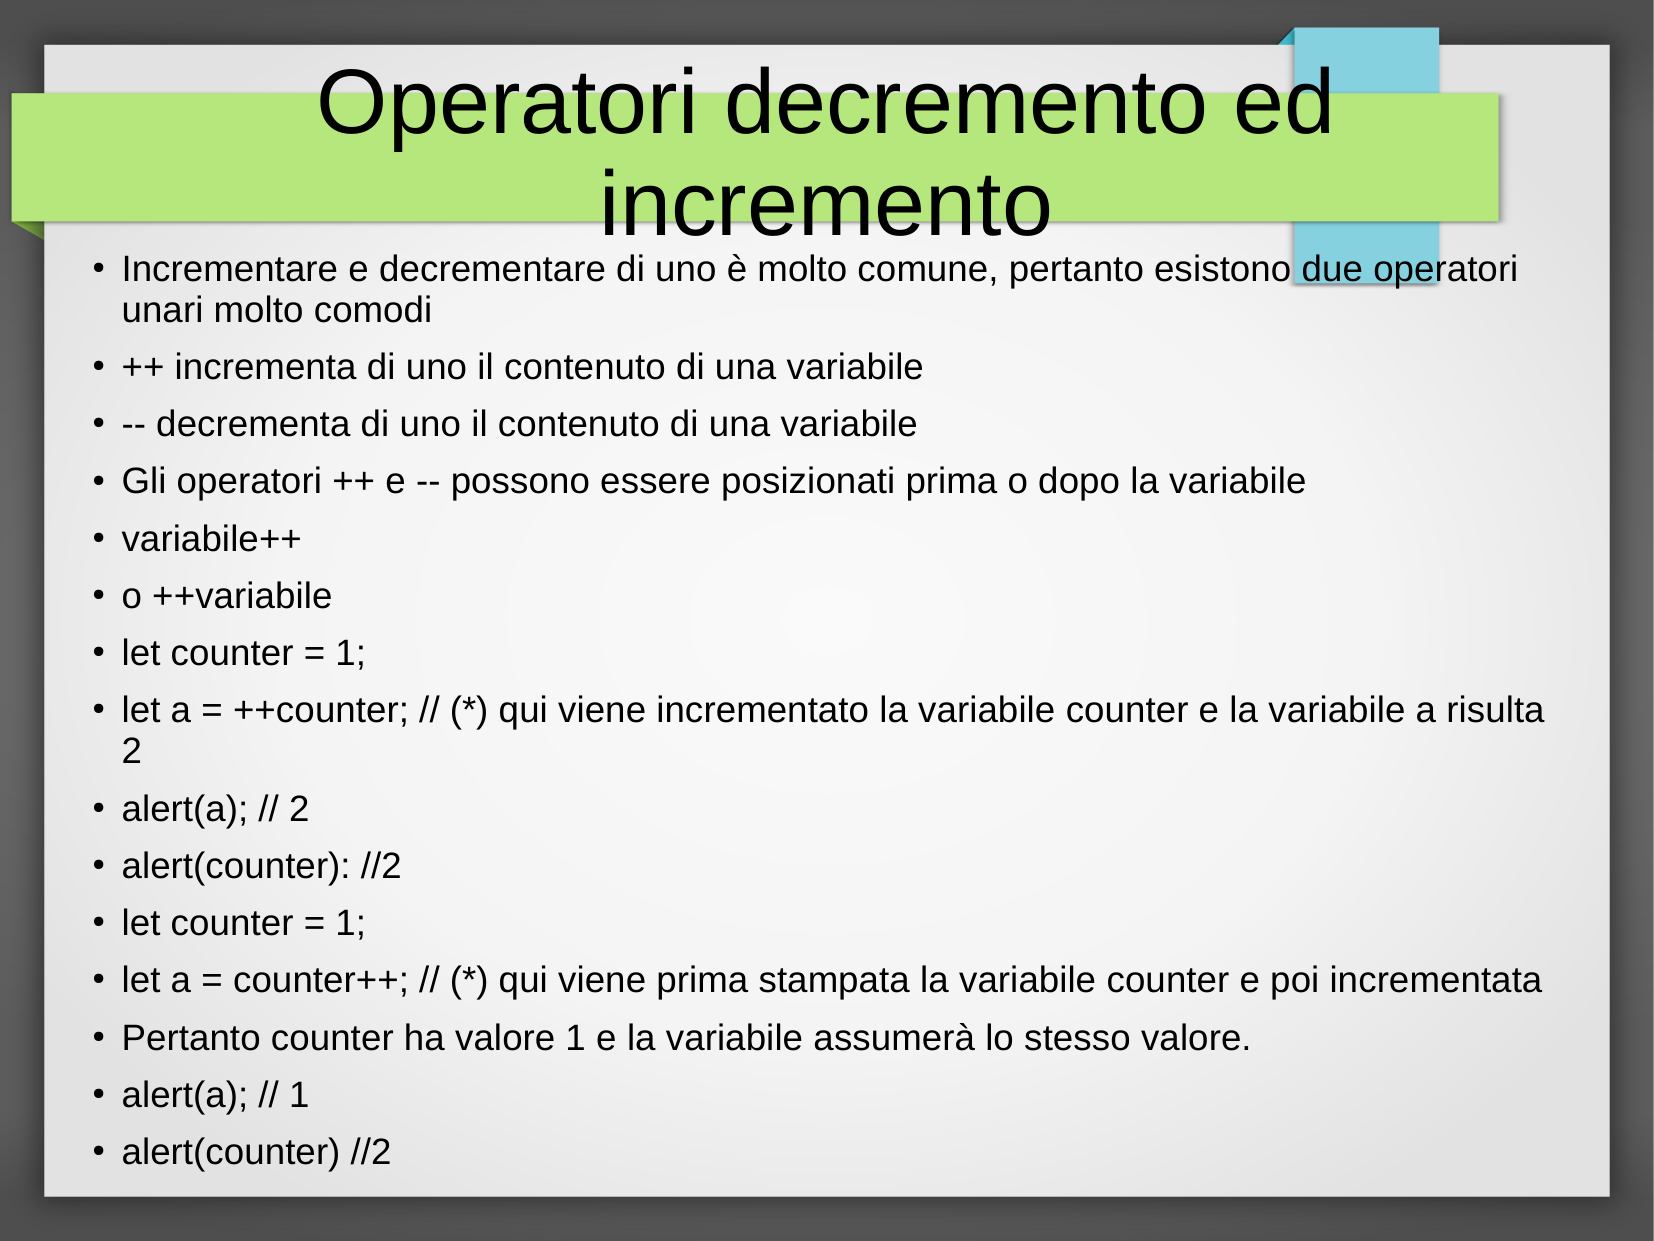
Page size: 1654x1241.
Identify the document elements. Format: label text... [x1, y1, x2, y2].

list Incrementare e decrementare di uno è molto comune, pertanto esistono due operatori unari molto comodi ++ incrementa di uno il contenuto di una variabile -- decrementa di uno il contenuto di una variabile Gli operatori ++ e -- possono essere posizionati prima o dopo la variabile variabile++ o ++variabile let counter = 1; let a = ++counter; // (*) qui viene incrementato la variabile counter e la variabile a risulta 2 alert(a); // 2 alert(counter): //2 let counter = 1; let a = counter++; // (*) qui viene prima stampata la variabile counter e poi incrementata Pertanto counter ha valore 1 e la variabile assumerà lo stesso valore. alert(a); // 1 alert(counter) //2 [82, 248, 1571, 1182]
picture [0, 0, 1654, 1241]
title Operatori decremento ed incremento [82, 49, 1571, 248]
